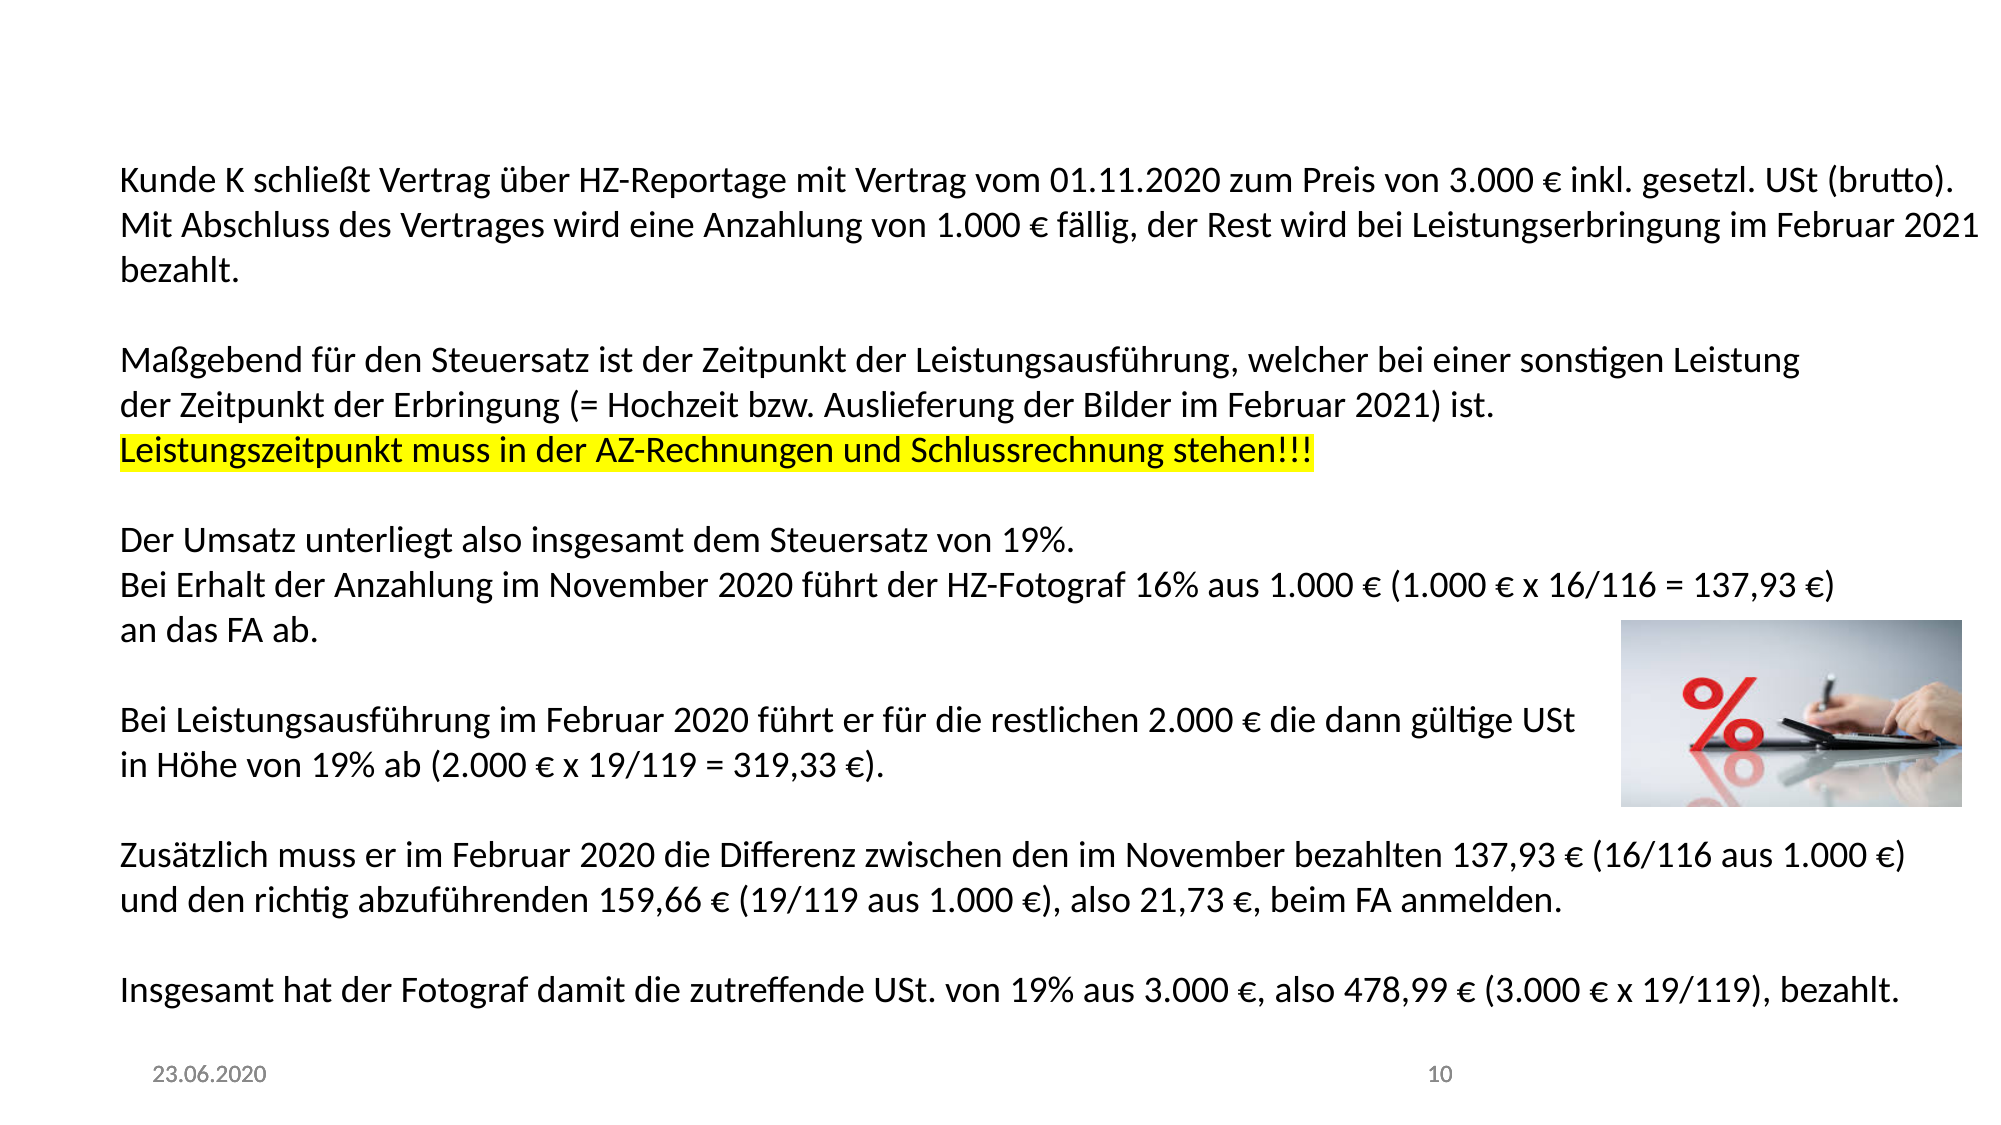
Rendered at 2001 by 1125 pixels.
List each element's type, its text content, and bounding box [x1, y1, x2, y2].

picture [1621, 620, 1962, 807]
text_box [1412, 1042, 1863, 1103]
text_box 23.06.2020 [137, 1042, 588, 1103]
text_box Kunde K schließt Vertrag über HZ-Reportage mit Vertrag vom 01.11.2020 zum Preis von 3.000 € inkl. gesetzl. USt (brutto). Mit Abschluss des Vertrages wird eine Anzahlung von 1.000 € fällig, der Rest wird bei Leistungserbringung im Februar 2021 bezahlt. Maßgebend für den Steuersatz ist der Zeitpunkt der Leistungsausführung, welcher bei einer sonstigen Leistung der Zeitpunkt der Erbringung (= Hochzeit bzw. Auslieferung der Bilder im Februar 2021) ist. Leistungszeitpunkt muss in der AZ-Rechnungen und Schlussrechnung stehen!!! Der Umsatz unterliegt also insgesamt dem Steuersatz von 19%. Bei Erhalt der Anzahlung im November 2020 führt der HZ-Fotograf 16% aus 1.000 € (1.000 € x 16/116 = 137,93 €) an das FA ab. Bei Leistungsausführung im Februar 2020 führt er für die restlichen 2.000 € die dann gültige USt in Höhe von 19% ab (2.000 € x 19/119 = 319,33 €). Zusätzlich muss er im Februar 2020 die Differenz zwischen den im November bezahlten 137,93 € (16/116 aus 1.000 €) und den richtig abzuführenden 159,66 € (19/119 aus 1.000 €), also 21,73 €, beim FA anmelden. Insgesamt hat der Fotograf damit die zutreffende USt. von 19% aus 3.000 €, also 478,99 € (3.000 € x 19/119), bezahlt. [104, 147, 2000, 1026]
